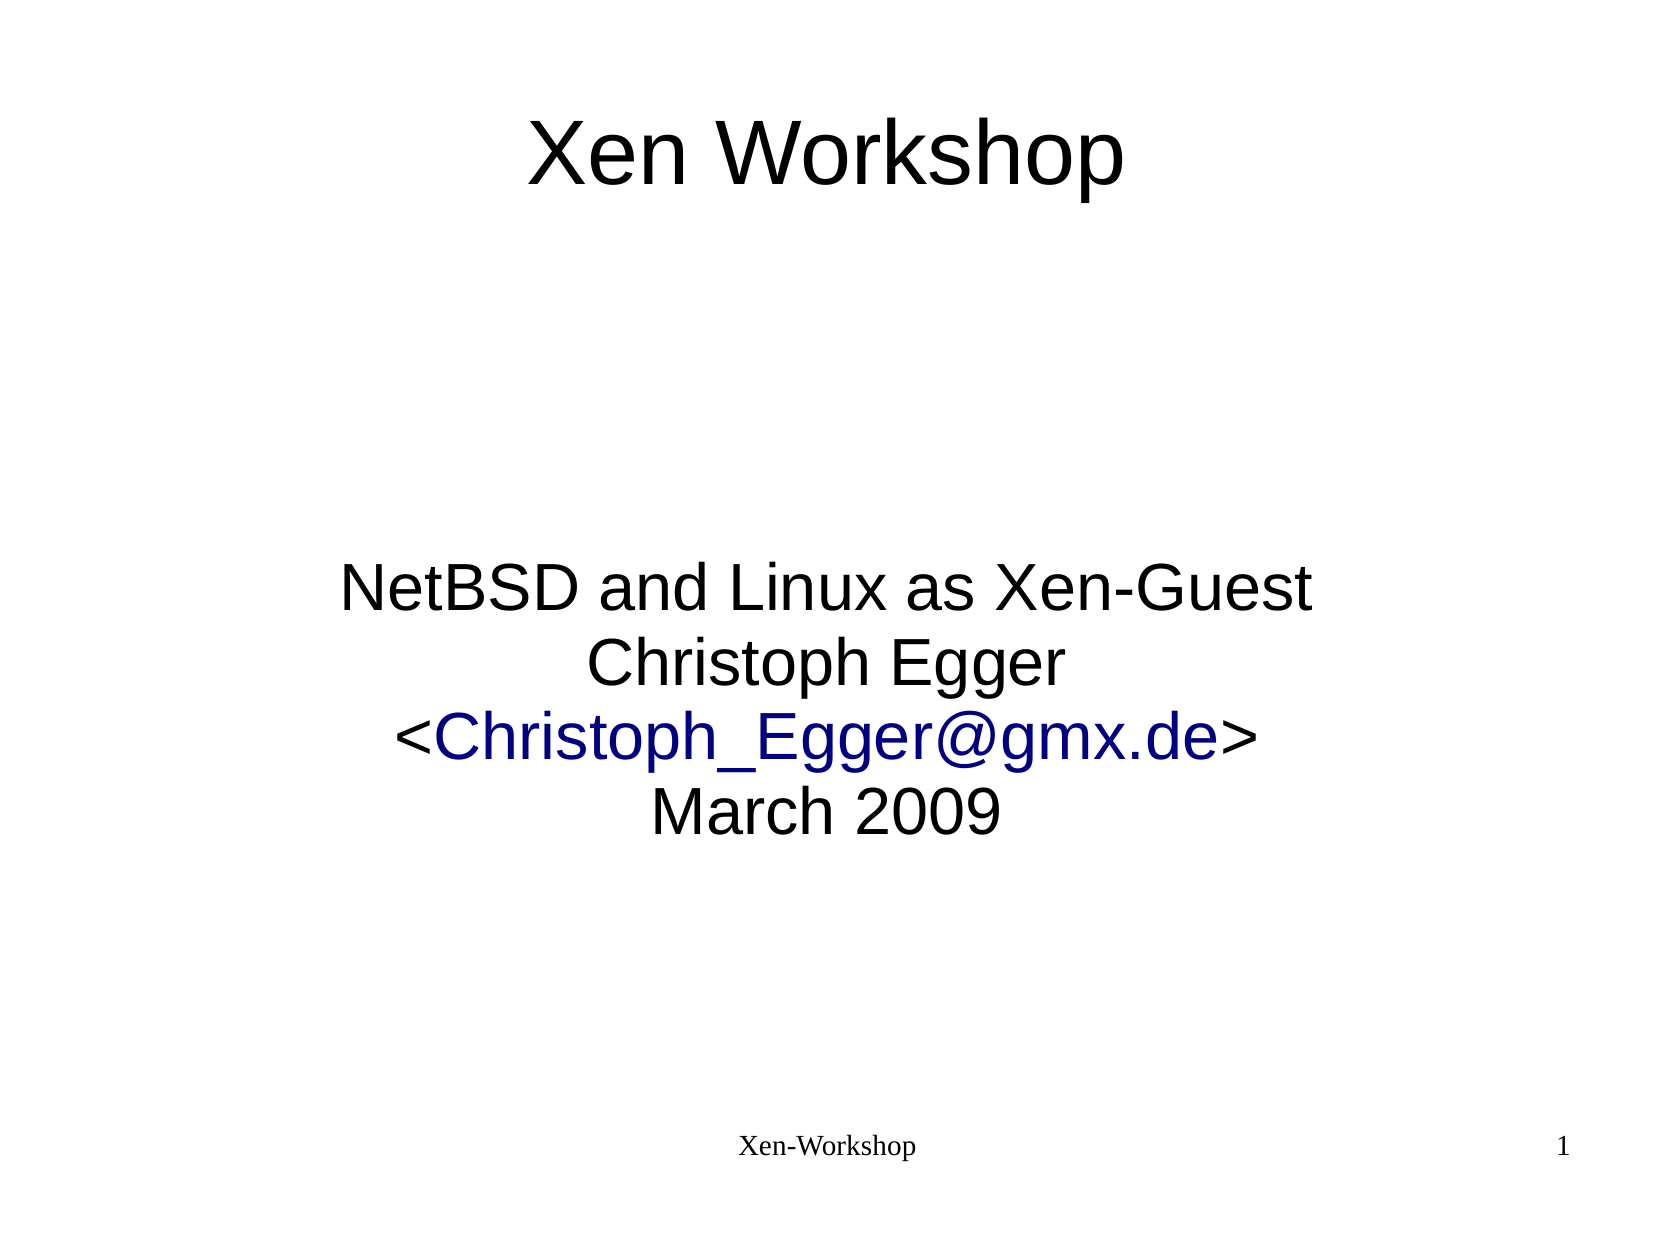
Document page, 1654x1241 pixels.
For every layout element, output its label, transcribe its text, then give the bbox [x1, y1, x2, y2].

title Xen Workshop [82, 49, 1571, 257]
subtitle NetBSD and Linux as Xen-Guest Christoph Egger <Christoph_Egger@gmx.de> March 2009 [82, 290, 1571, 1109]
